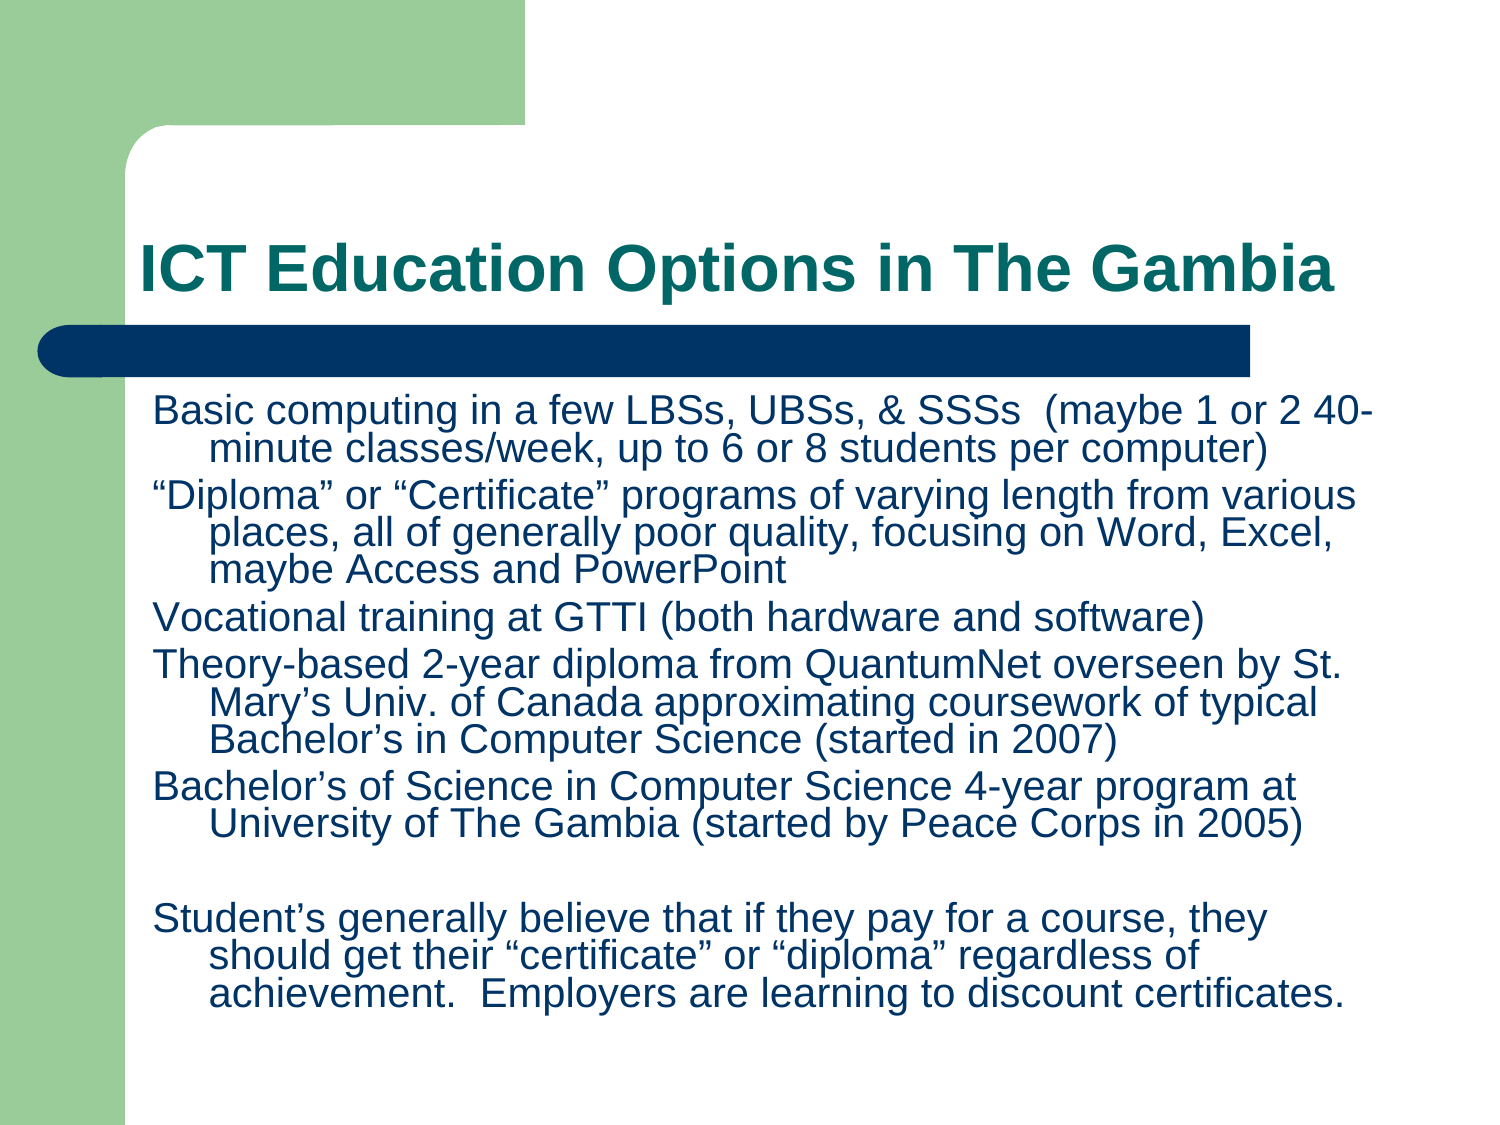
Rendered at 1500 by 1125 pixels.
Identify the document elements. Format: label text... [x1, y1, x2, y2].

title ICT Education Options in The Gambia [124, 124, 1425, 313]
list Basic computing in a few LBSs, UBSs, & SSSs (maybe 1 or 2 40-minute classes/week, up to 6 or 8 students per computer) “Diploma” or “Certificate” programs of varying length from various places, all of generally poor quality, focusing on Word, Excel, maybe Access and PowerPoint Vocational training at GTTI (both hardware and software) Theory-based 2-year diploma from QuantumNet overseen by St. Mary’s Univ. of Canada approximating coursework of typical Bachelor’s in Computer Science (started in 2007) Bachelor’s of Science in Computer Science 4-year program at University of The Gambia (started by Peace Corps in 2005) Student’s generally believe that if they pay for a course, they should get their “certificate” or “diploma” regardless of achievement. Employers are learning to discount certificates. [137, 387, 1400, 1101]
